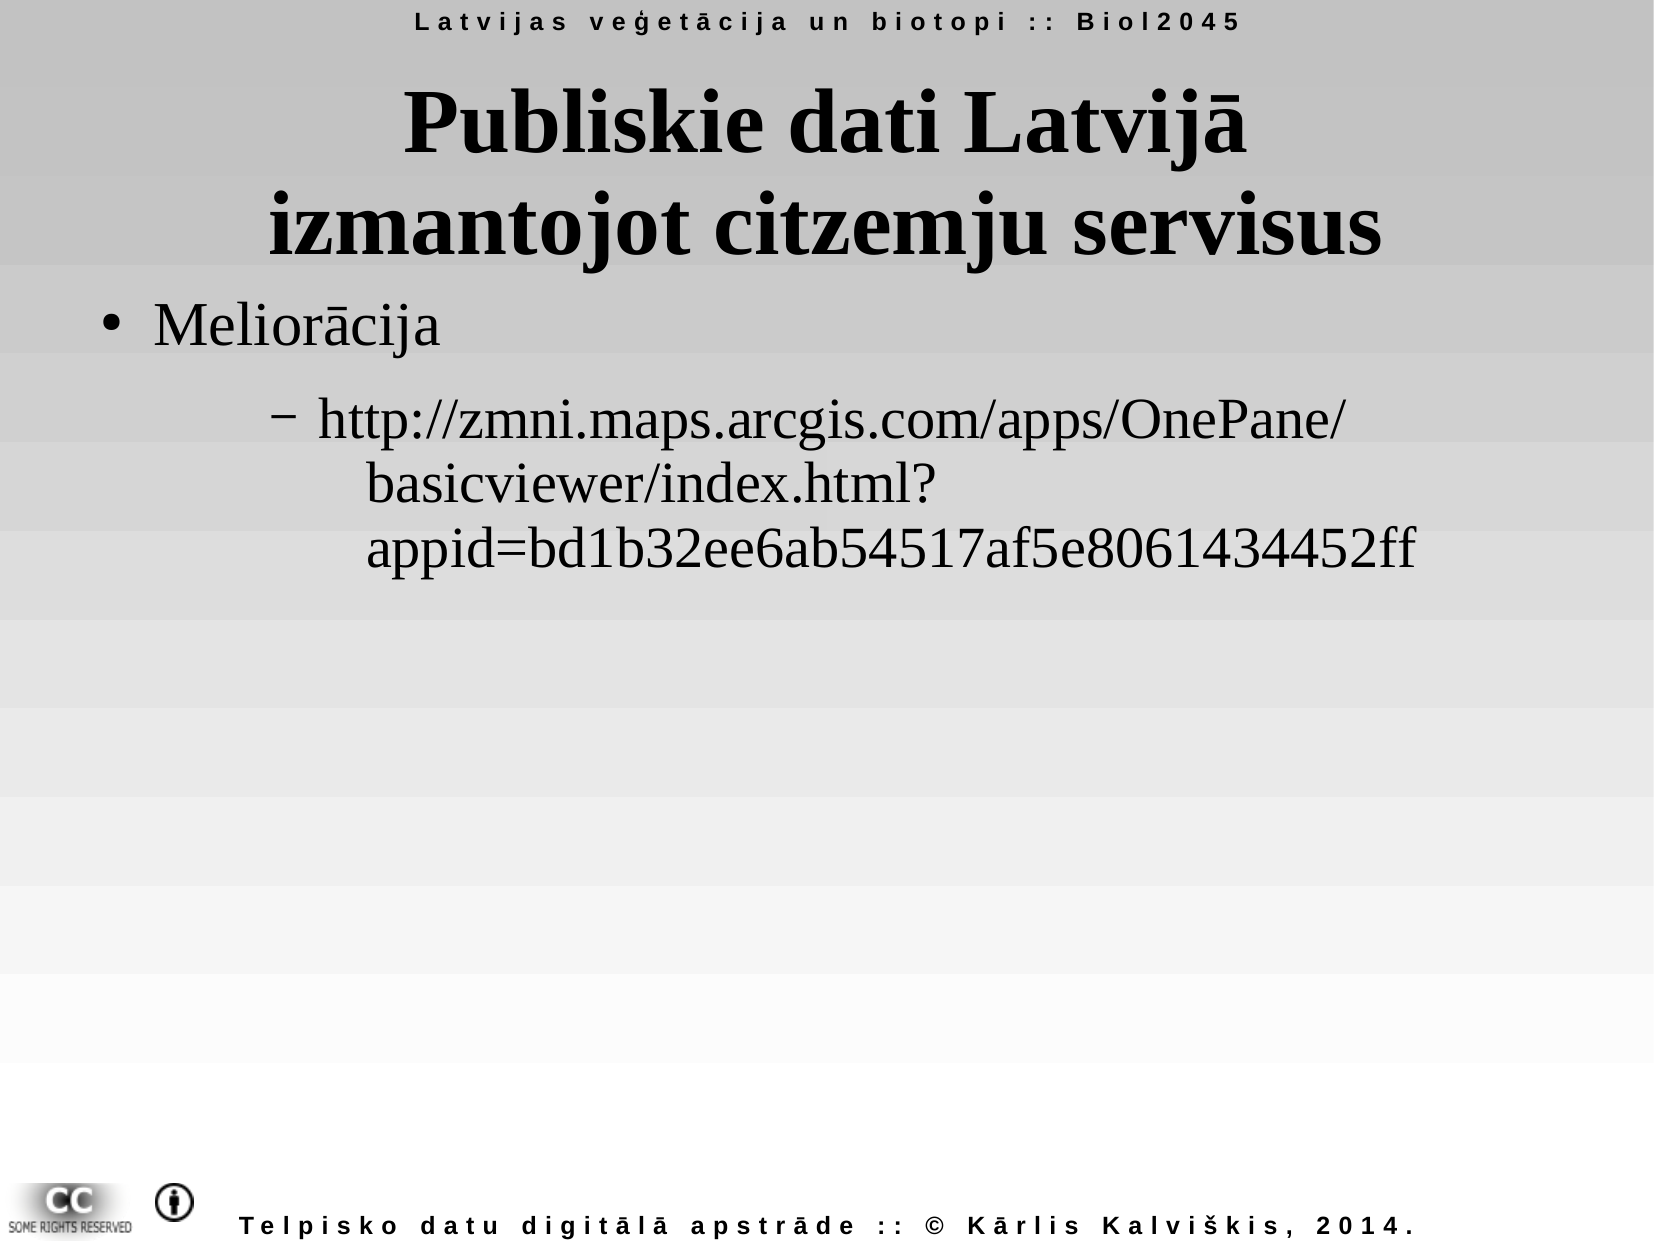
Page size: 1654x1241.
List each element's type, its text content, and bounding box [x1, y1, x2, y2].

list Meliorācija http://zmni.maps.arcgis.com/apps/OnePane/basicviewer/index.html?appid=bd1b32ee6ab54517af5e8061434452ff [82, 289, 1571, 1113]
picture [0, 0, 1654, 1241]
title Publiskie dati Latvijā izmantojot citzemju servisus [29, 49, 1625, 296]
